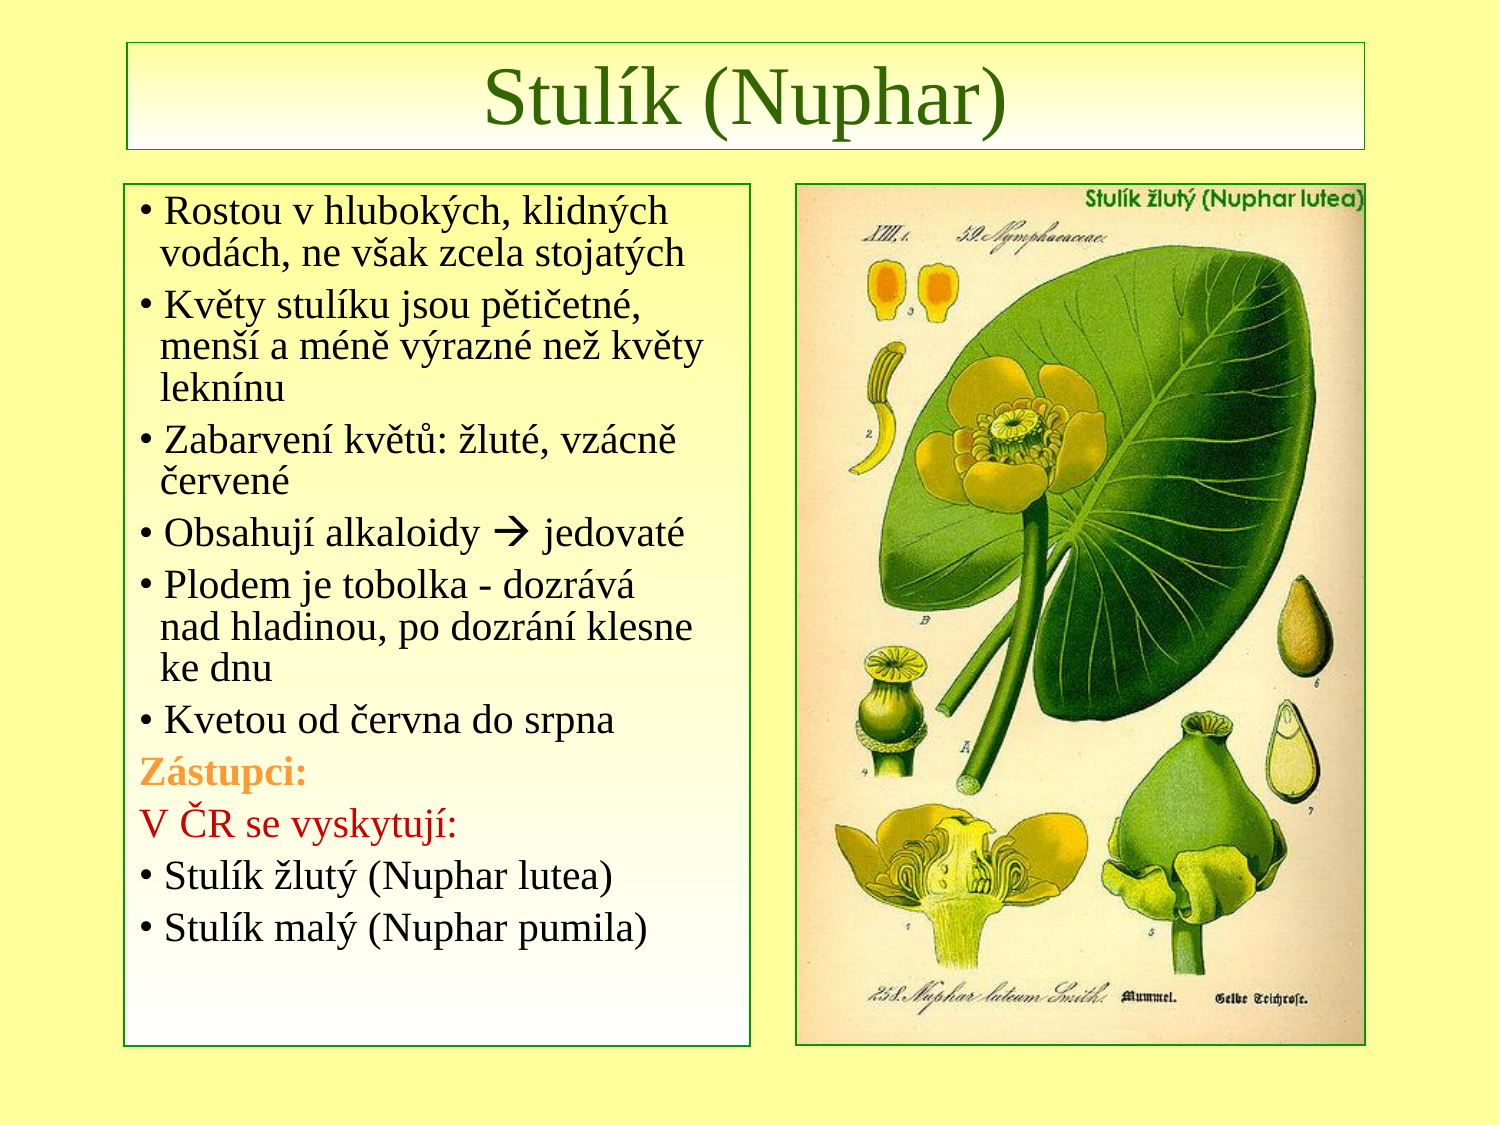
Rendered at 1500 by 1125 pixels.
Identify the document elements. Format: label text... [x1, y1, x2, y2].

title Stulík (Nuphar) [126, 42, 1365, 150]
text_box Rostou v hlubokých, klidných vodách, ne však zcela stojatých Květy stulíku jsou pětičetné, menší a méně výrazné než květy leknínu Zabarvení květů: žluté, vzácně červené Obsahují alkaloidy  jedovaté Plodem je tobolka - dozrává nad hladinou, po dozrání klesne ke dnu Kvetou od června do srpna Zástupci: V ČR se vyskytují: Stulík žlutý (Nuphar lutea) Stulík malý (Nuphar pumila) [123, 183, 750, 1047]
picture [796, 184, 1365, 1045]
